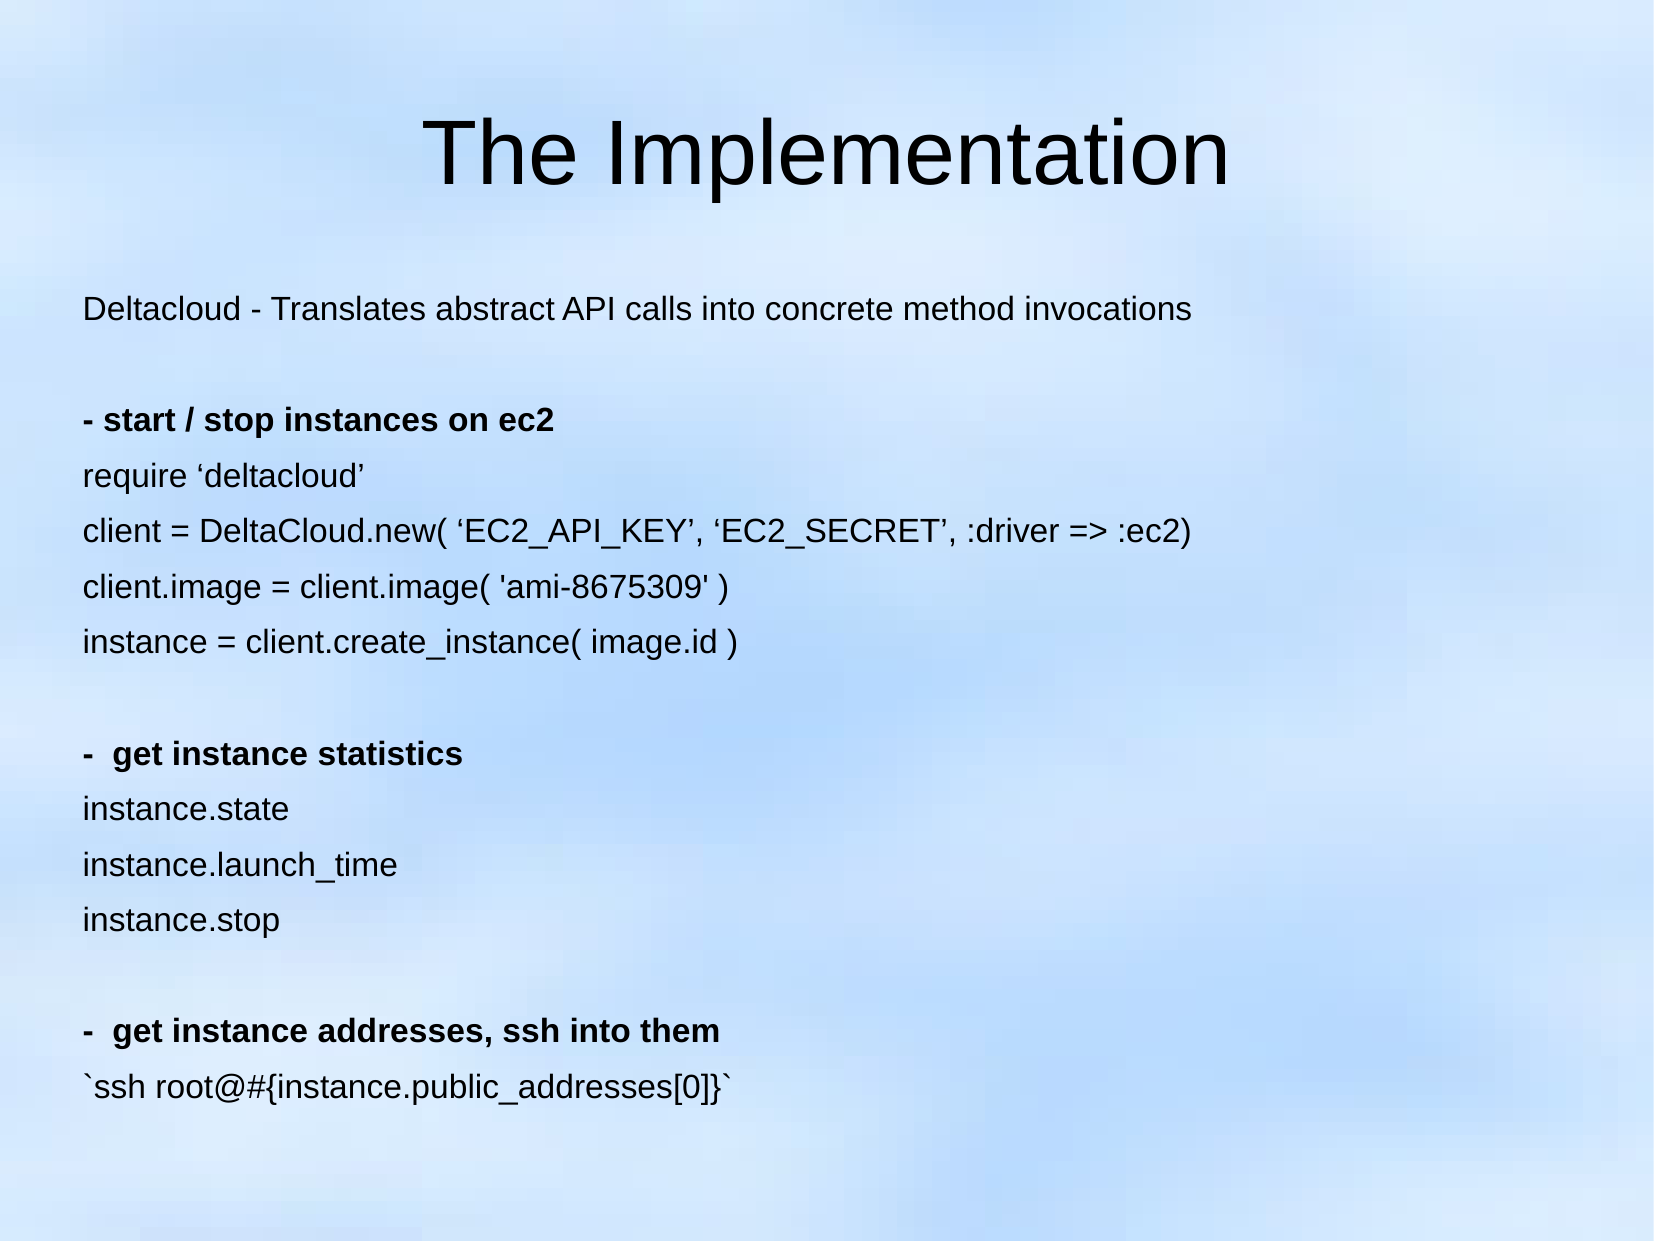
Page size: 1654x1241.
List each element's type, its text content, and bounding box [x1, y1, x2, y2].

title The Implementation [82, 49, 1571, 257]
list Deltacloud - Translates abstract API calls into concrete method invocations - start / stop instances on ec2 require ‘deltacloud’ client = DeltaCloud.new( ‘EC2_API_KEY’, ‘EC2_SECRET’, :driver => :ec2) client.image = client.image( 'ami-8675309' ) instance = client.create_instance( image.id ) - get instance statistics instance.state instance.launch_time instance.stop - get instance addresses, ssh into them `ssh root@#{instance.public_addresses[0]}` [82, 290, 1571, 1109]
picture [0, 0, 1654, 1241]
